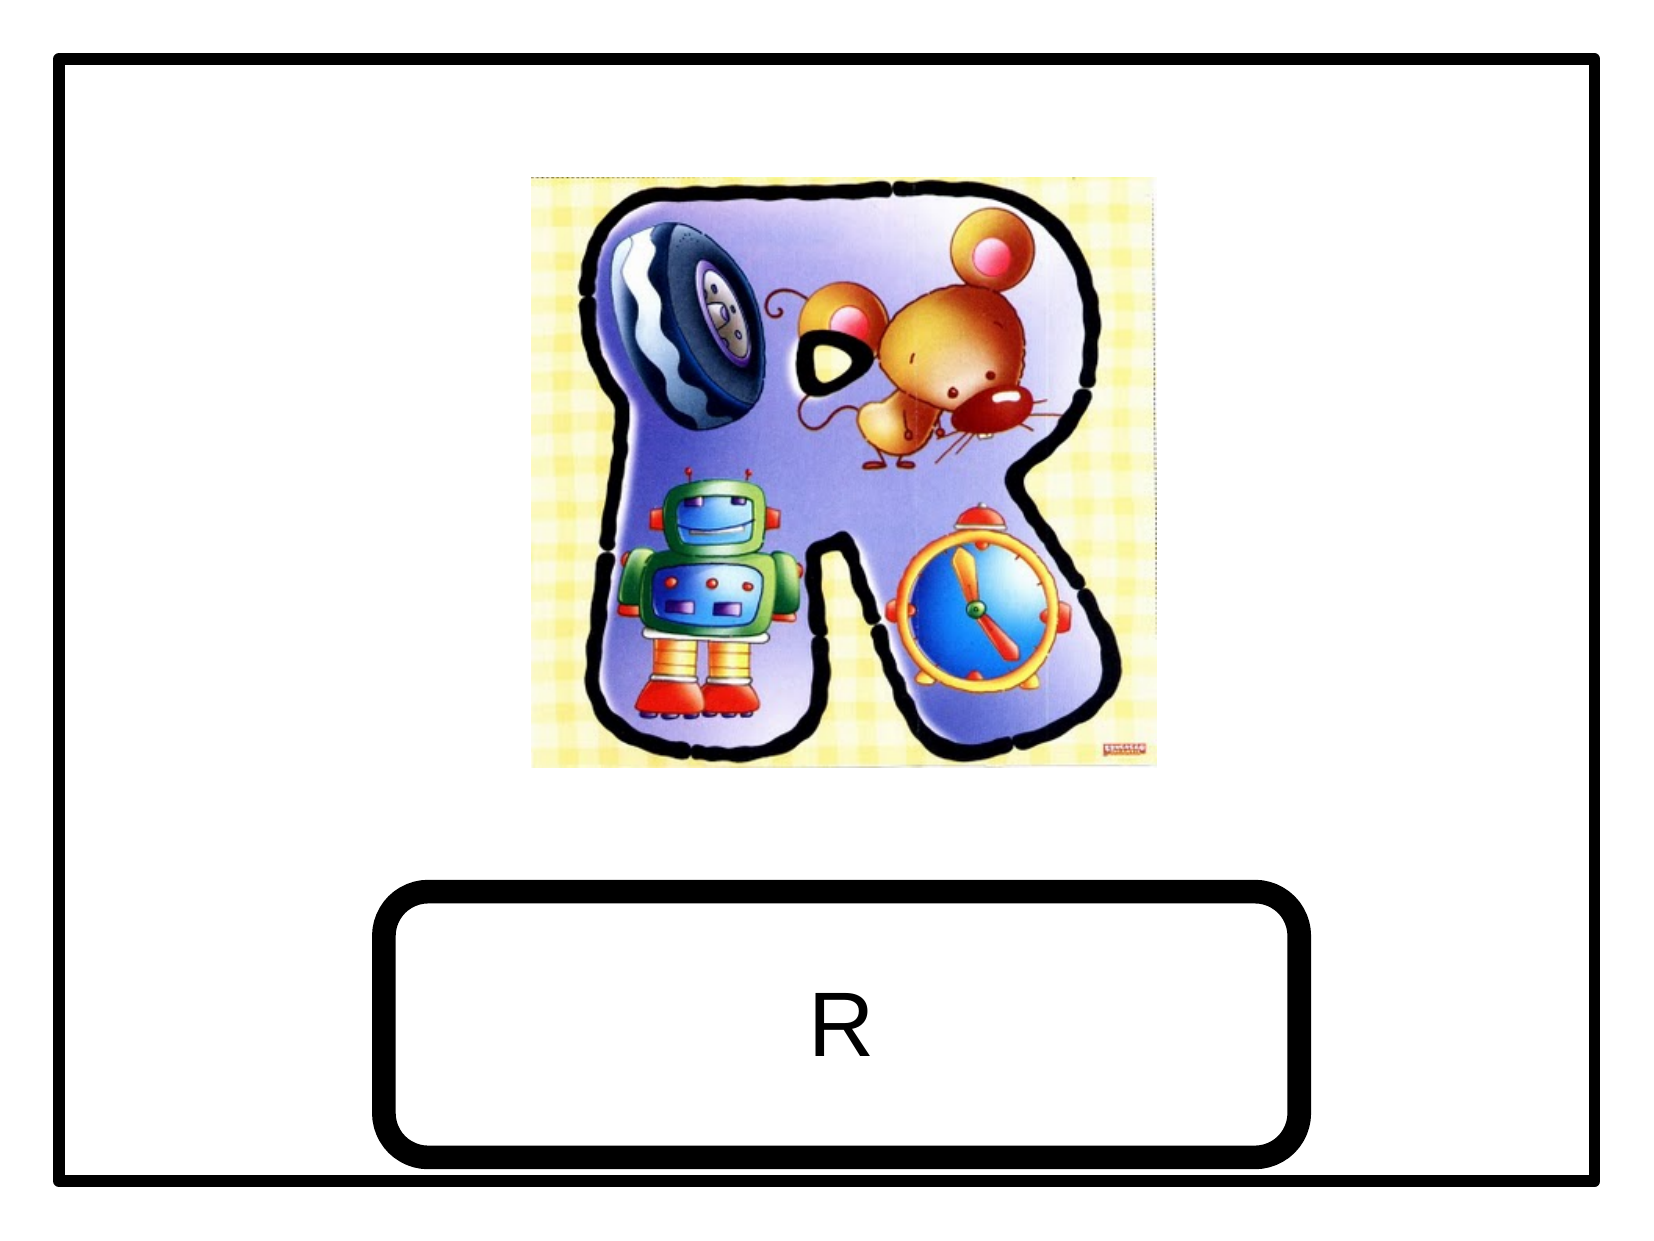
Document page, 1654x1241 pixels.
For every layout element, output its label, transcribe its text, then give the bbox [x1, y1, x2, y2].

text_box [59, 59, 1595, 1182]
text_box R [383, 891, 1300, 1158]
picture [531, 177, 1157, 768]
